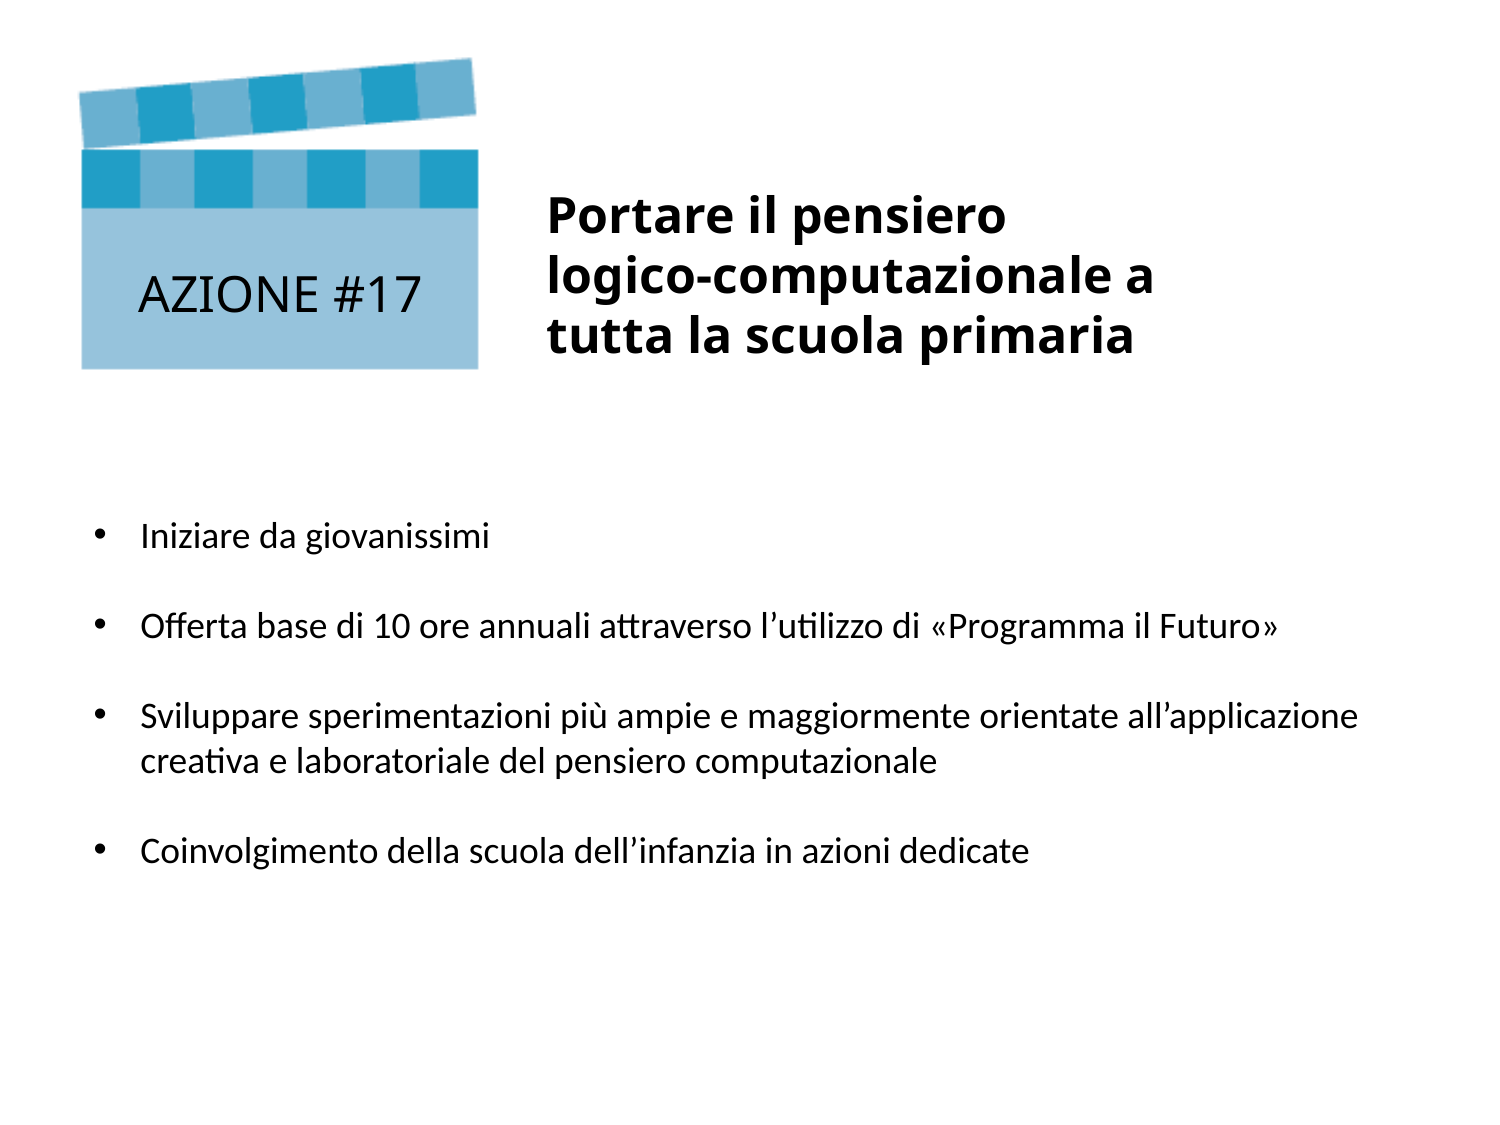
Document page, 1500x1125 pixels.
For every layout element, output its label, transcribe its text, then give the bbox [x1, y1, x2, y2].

text_box AZIONE #17 [123, 255, 438, 331]
text_box Iniziare da giovanissimi Offerta base di 10 ore annuali attraverso l’utilizzo di «Programma il Futuro» Sviluppare sperimentazioni più ampie e maggiormente orientate all’applicazione creativa e laboratoriale del pensiero computazionale Coinvolgimento della scuola dell’infanzia in azioni dedicate [78, 503, 1436, 879]
picture [76, 54, 485, 374]
text_box Portare il pensiero logico-computazionale a tutta la scuola primaria [531, 176, 1282, 371]
